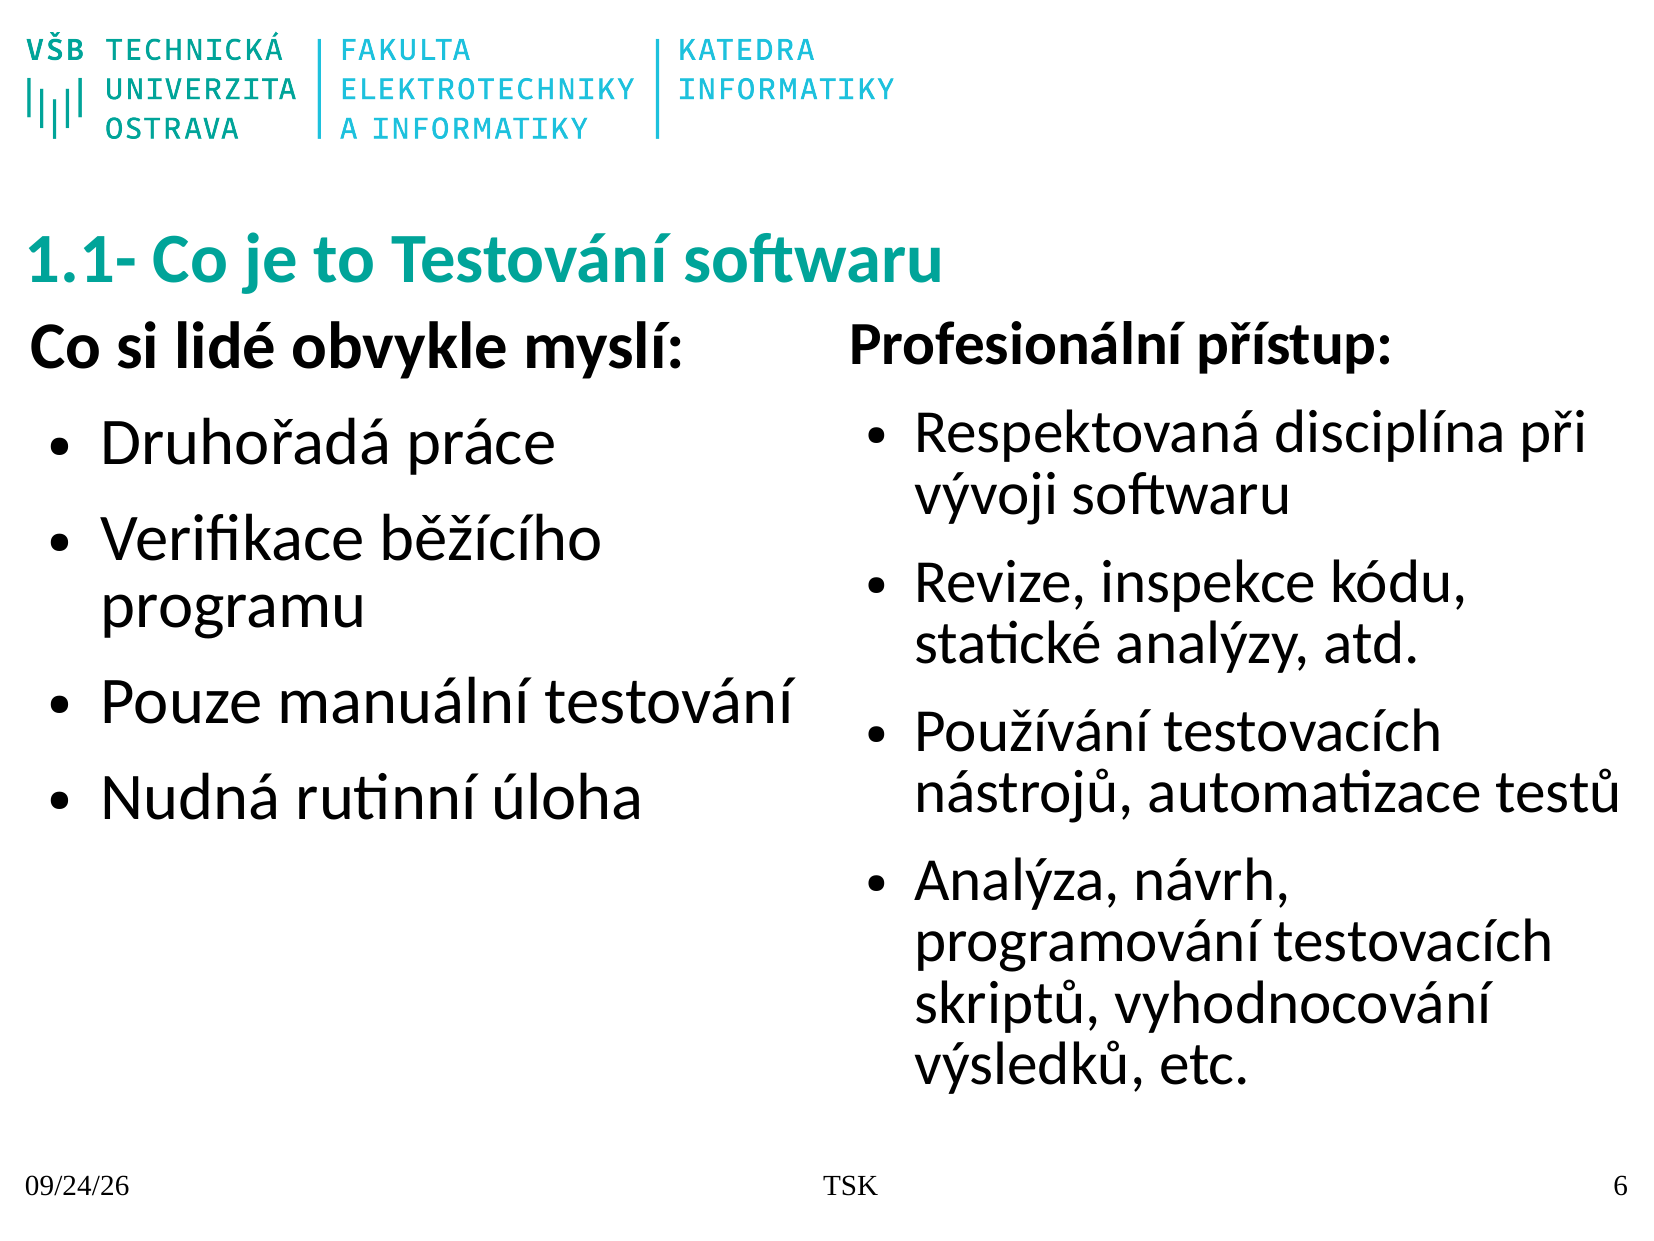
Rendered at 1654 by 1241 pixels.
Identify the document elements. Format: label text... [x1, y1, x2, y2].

list Profesionální přístup: Respektovaná disciplína při vývoji softwaru Revize, inspekce kódu, statické analýzy, atd. Používání testovacích nástrojů, automatizace testů Analýza, návrh, programování testovacích skriptů, vyhodnocování výsledků, etc. [849, 318, 1630, 1146]
title 1.1- Co je to Testování softwaru [24, 169, 1629, 300]
list Co si lidé obvykle myslí: Druhořadá práce Verifikace běžícího programu Pouze manuální testování Nudná rutinní úloha [30, 318, 811, 1146]
picture [26, 31, 894, 139]
